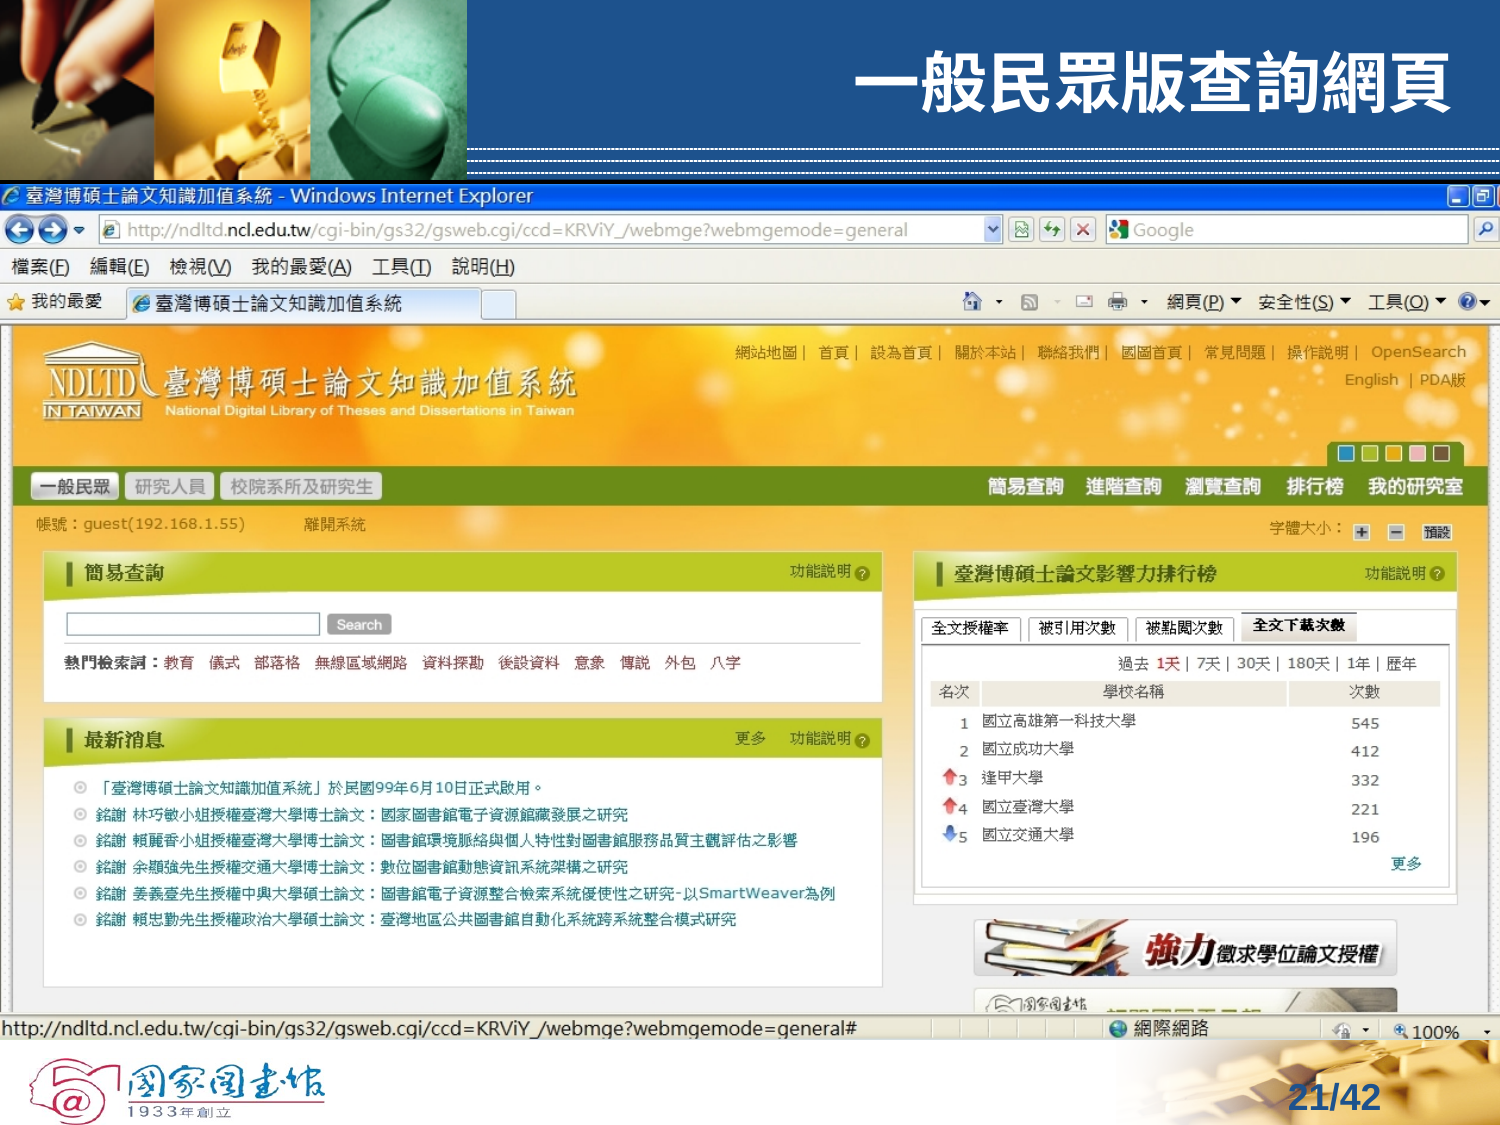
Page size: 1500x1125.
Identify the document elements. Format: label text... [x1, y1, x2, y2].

title 一般民眾版查詢網頁 [469, 24, 1470, 138]
picture [29, 1058, 325, 1125]
picture [0, 184, 1500, 1040]
